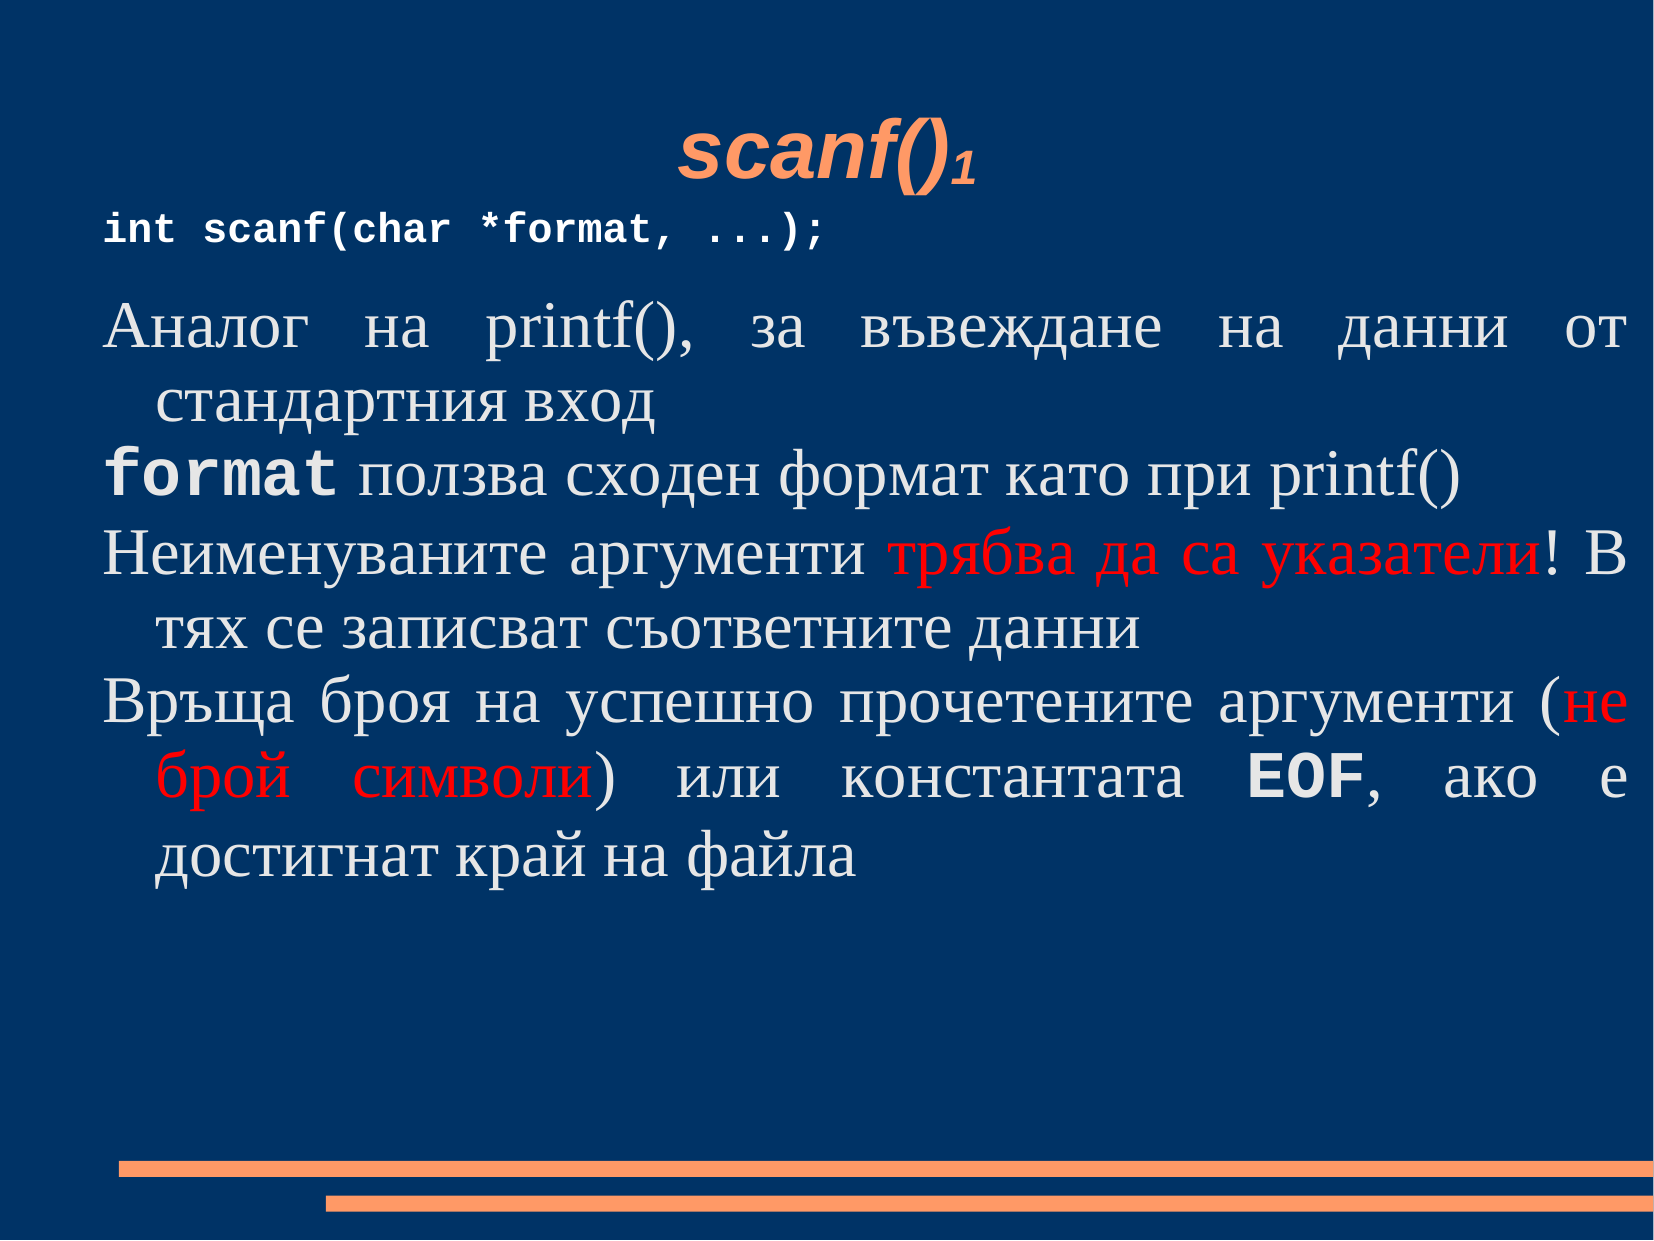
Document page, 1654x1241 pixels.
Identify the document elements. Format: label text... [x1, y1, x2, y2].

text_box int scanf(char *format, ...); [87, 200, 1523, 264]
list Аналог на printf(), за въвеждане на данни от стандартния вход format ползва сходен формат като при printf() Неименуваните аргументи трябва да са указатели! В тях се записват съответните данни Връща броя на успешно прочетените аргументи (не брой символи) или константата EOF, ако е достигнат край на файла [84, 287, 1630, 914]
title scanf()1 [121, 46, 1534, 254]
